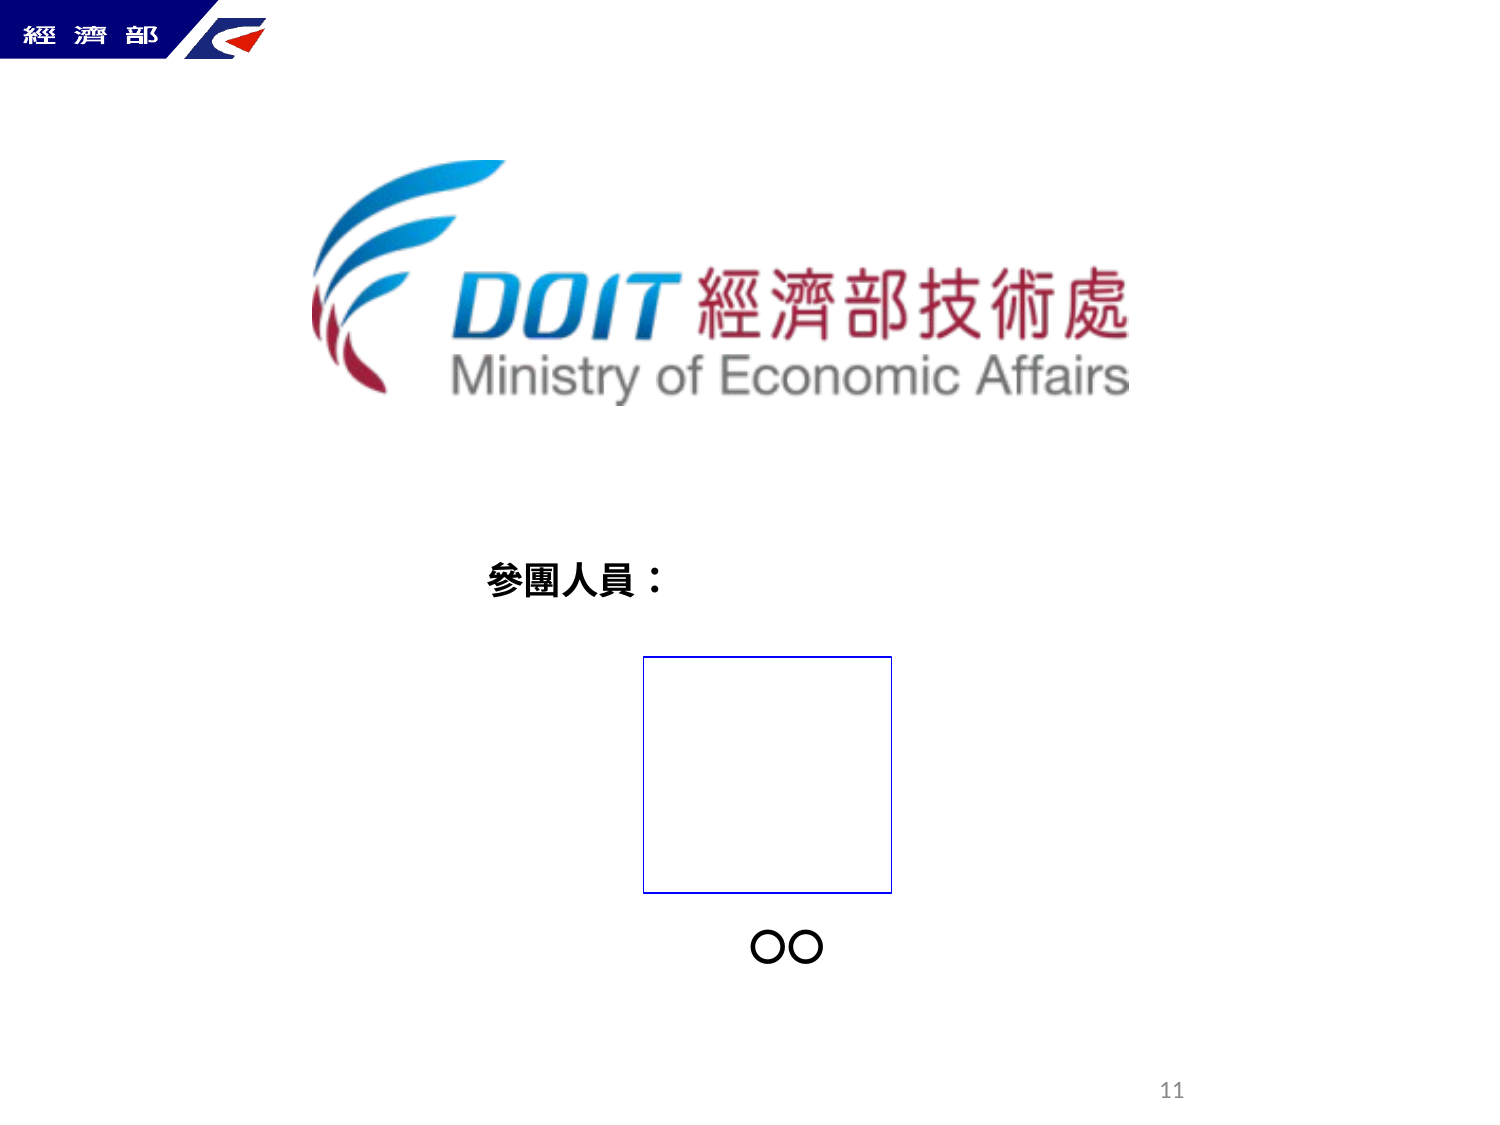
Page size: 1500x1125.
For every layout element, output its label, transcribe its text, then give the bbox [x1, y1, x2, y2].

text_box 參團人員： [471, 549, 689, 609]
picture [312, 160, 1129, 406]
title 〇〇 [112, 857, 1463, 1036]
text_box [643, 656, 892, 894]
picture [389, 187, 400, 194]
text_box 10 [1144, 1058, 1495, 1119]
